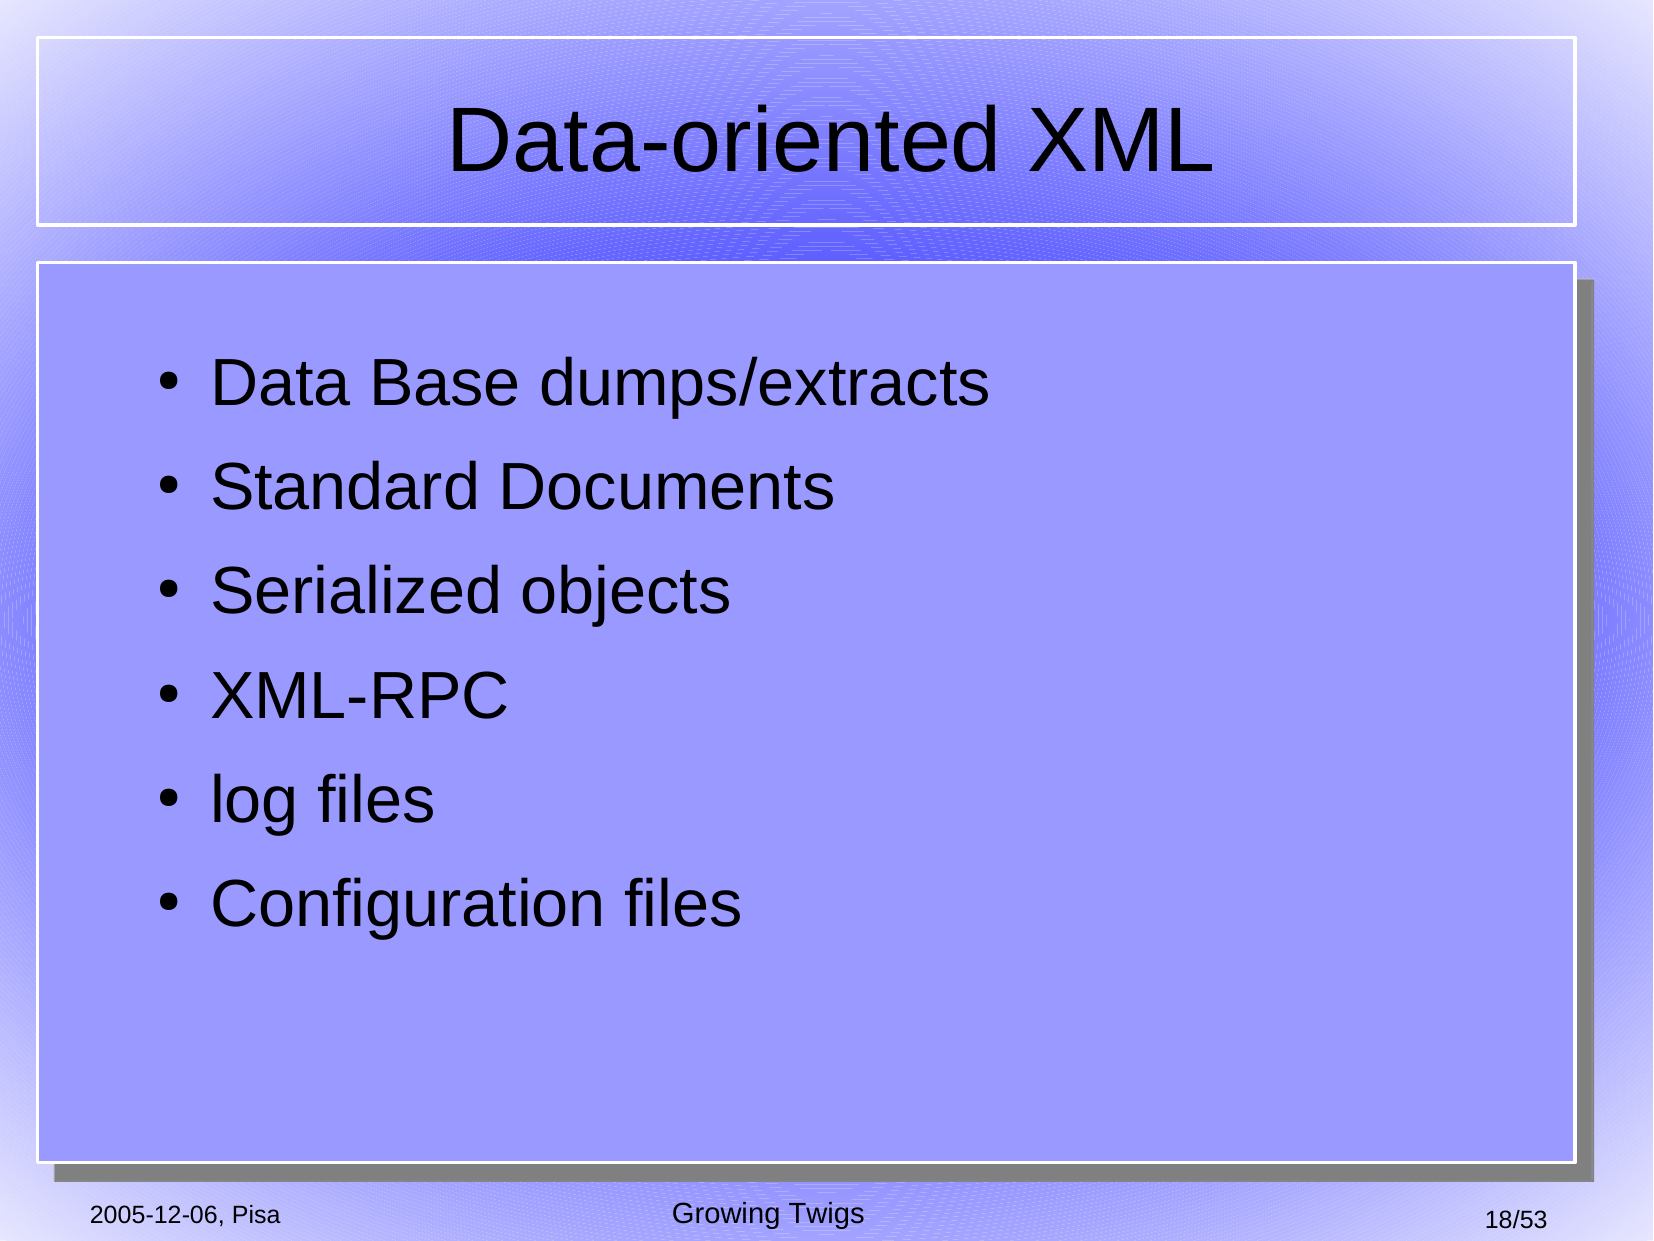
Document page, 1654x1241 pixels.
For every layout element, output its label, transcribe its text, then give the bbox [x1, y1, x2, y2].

title Data-oriented XML [125, 55, 1538, 226]
list Data Base dumps/extracts Standard Documents Serialized objects XML-RPC log files Configuration files [121, 344, 1533, 1127]
